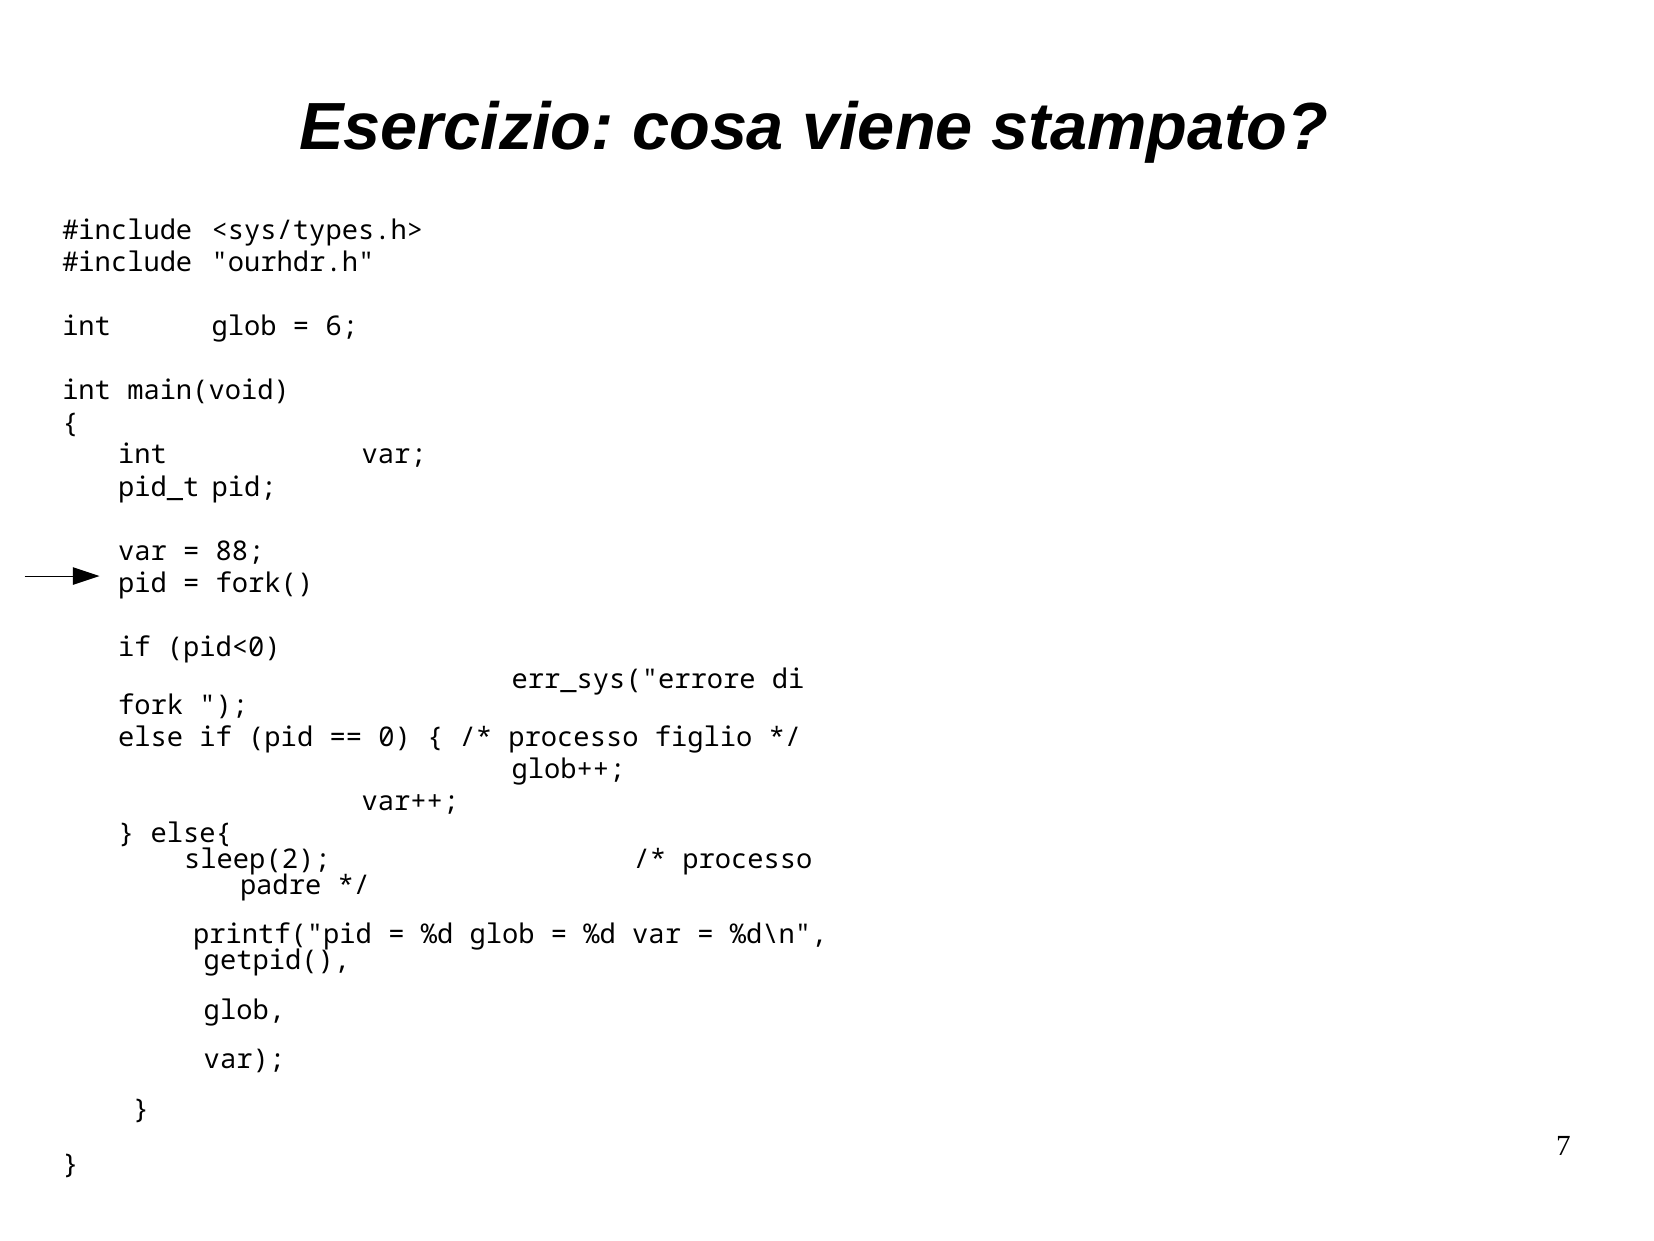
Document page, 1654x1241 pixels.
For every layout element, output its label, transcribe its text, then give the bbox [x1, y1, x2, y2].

title Esercizio: cosa viene stampato? [82, 50, 1571, 257]
list #include <sys/types.h> #include "ourhdr.h" int glob = 6; int main(void) { int var; pid_t pid; var = 88; pid = fork() if (pid<0) err_sys("errore di fork "); else if (pid == 0) { /* processo figlio */ glob++; var++; } else{ sleep(2); /* processo padre */ printf("pid = %d glob = %d var = %d\n", getpid(), glob, var); } } [47, 211, 871, 1197]
